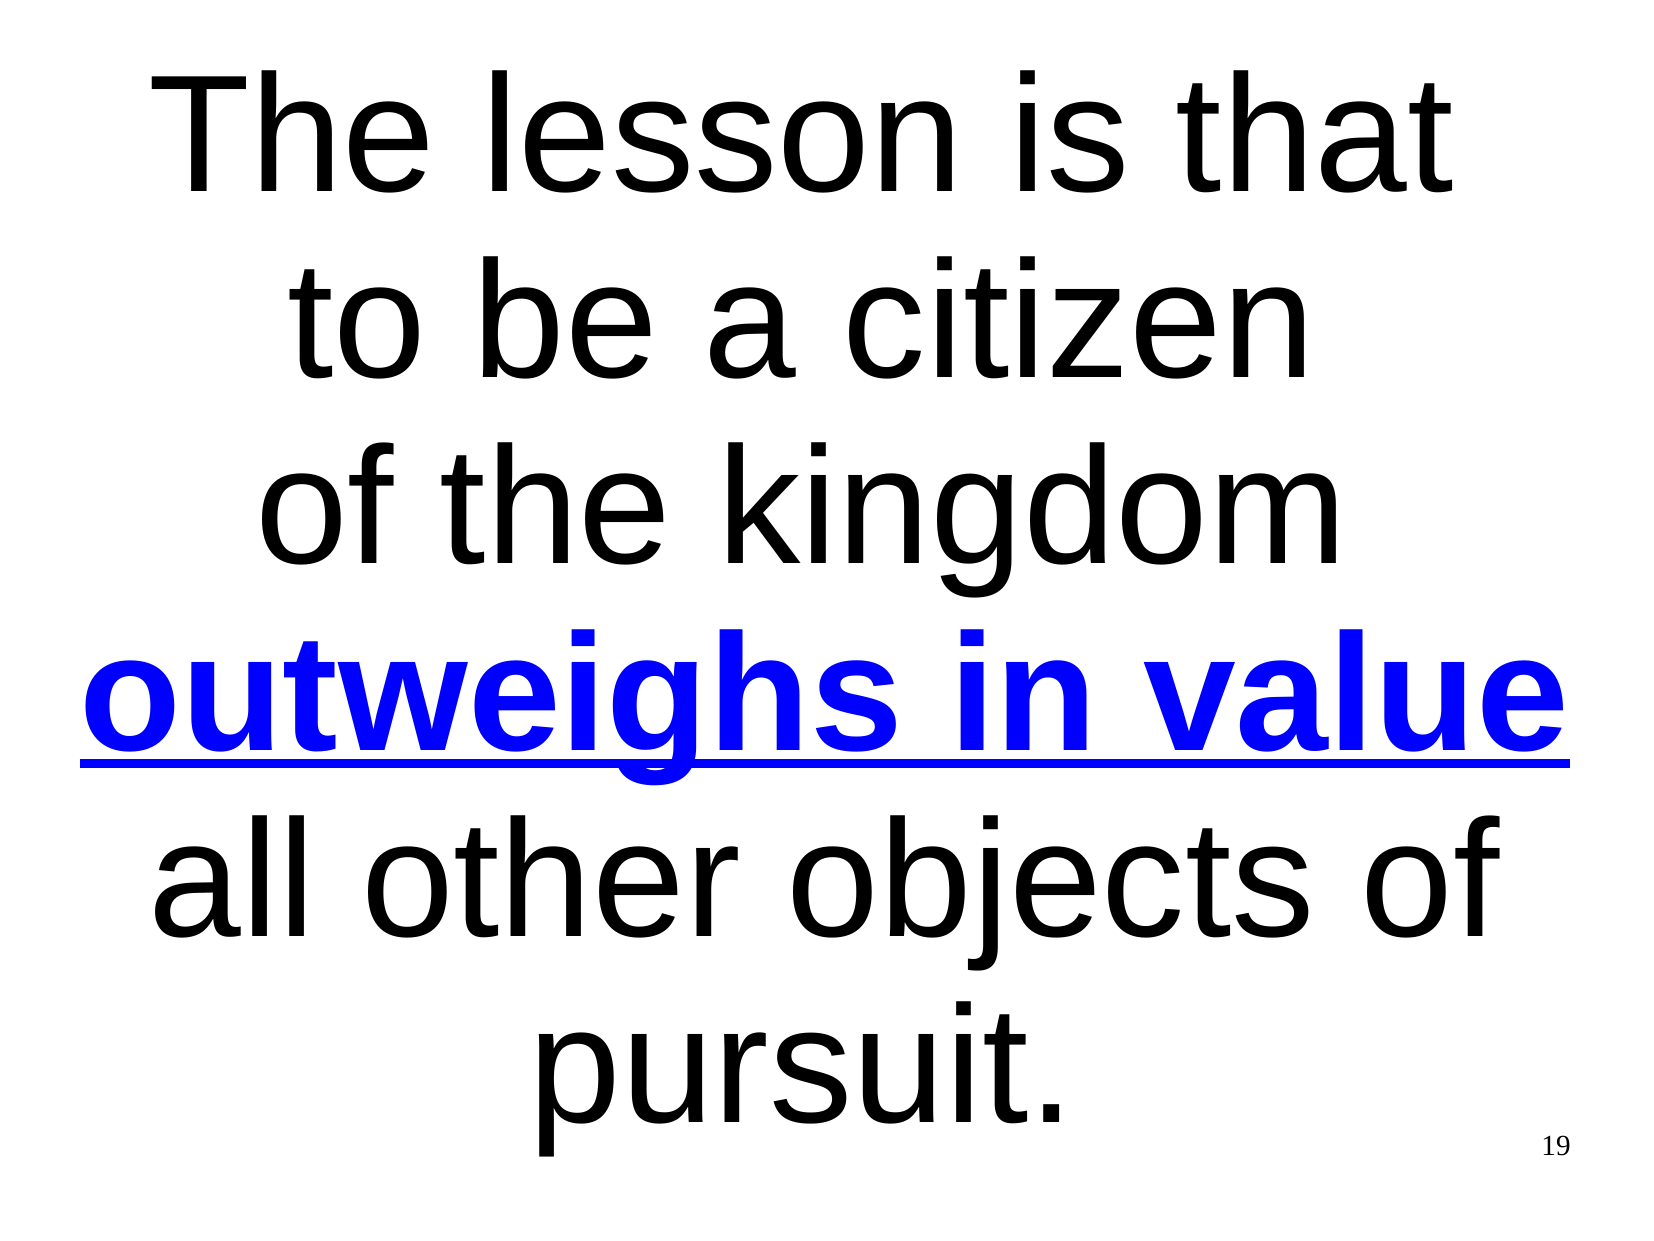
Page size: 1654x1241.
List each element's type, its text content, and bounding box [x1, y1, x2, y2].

list The lesson is that to be a citizen of the kingdom outweighs in value all other objects of pursuit. [37, 40, 1613, 1201]
